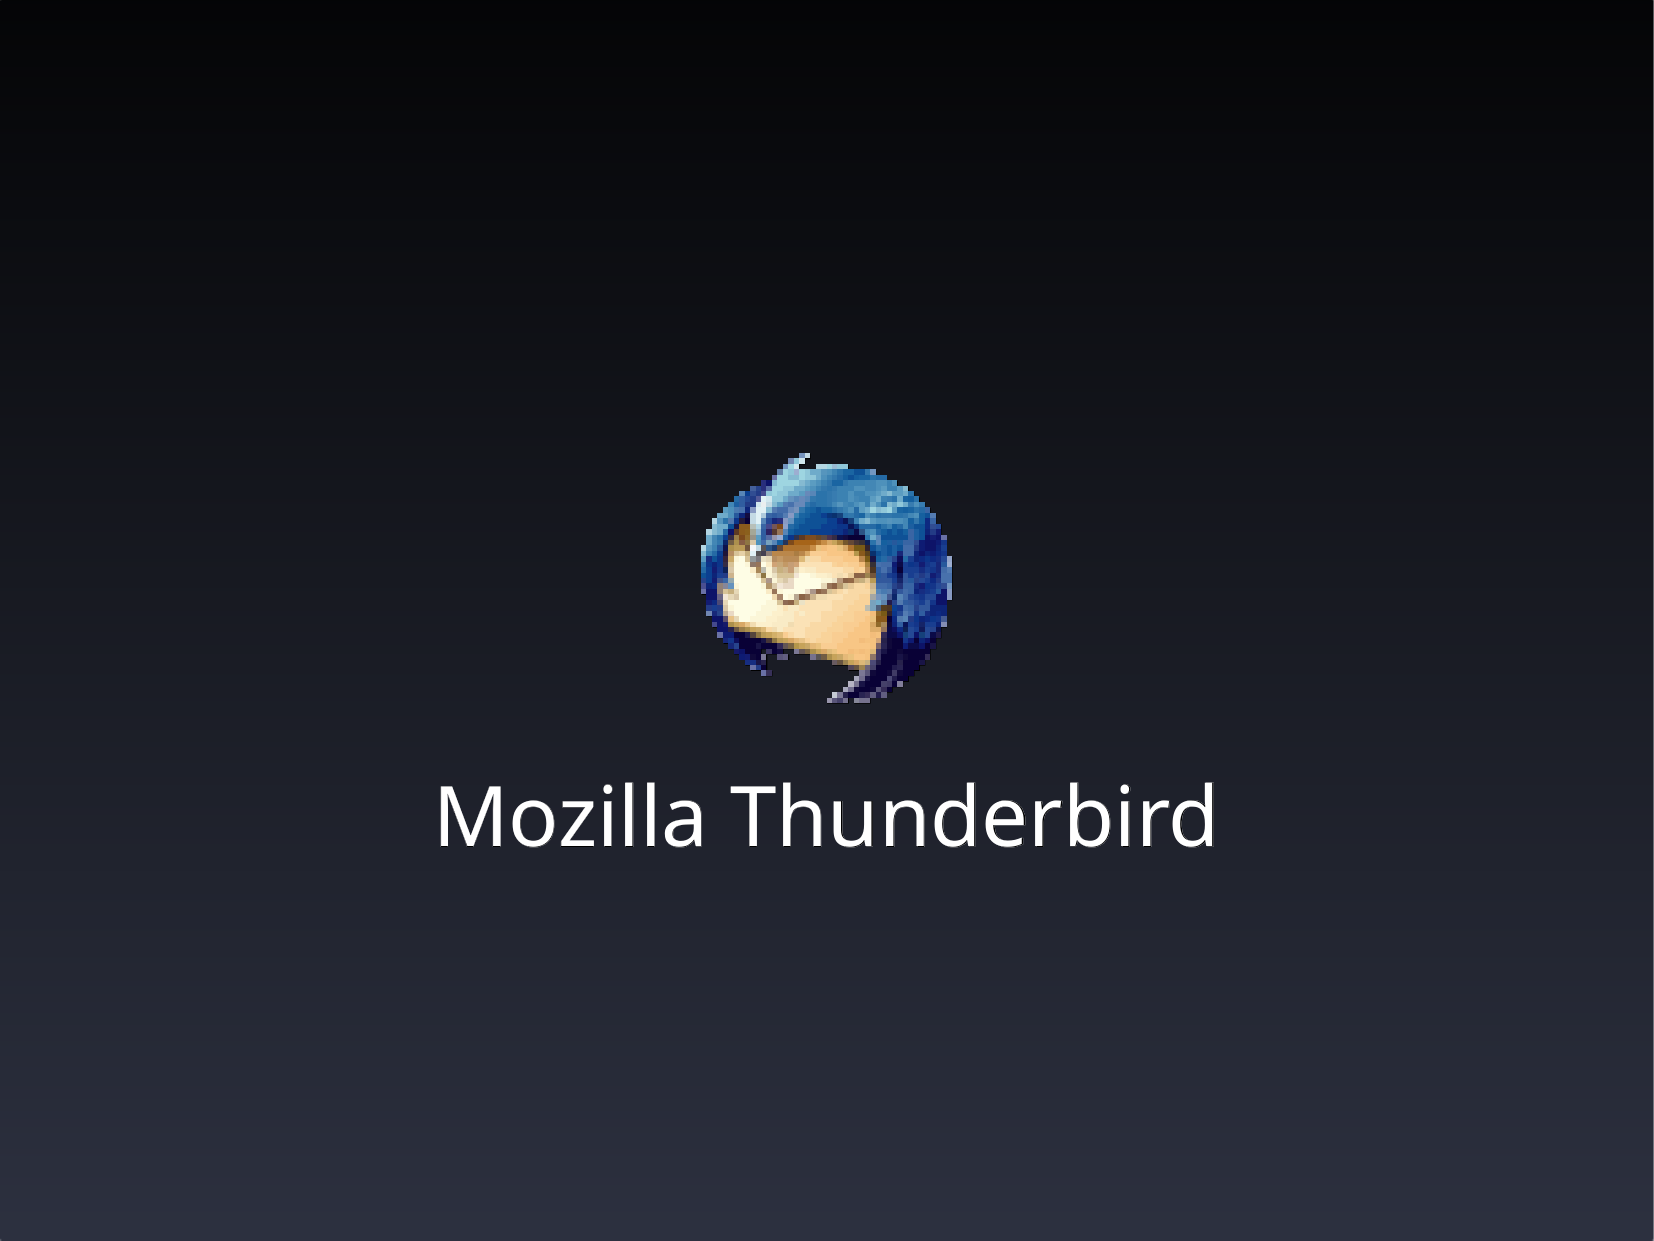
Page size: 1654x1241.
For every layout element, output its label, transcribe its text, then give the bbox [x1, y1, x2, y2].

text_box Mozilla Thunderbird [206, 750, 1447, 860]
picture [0, 0, 1654, 1241]
